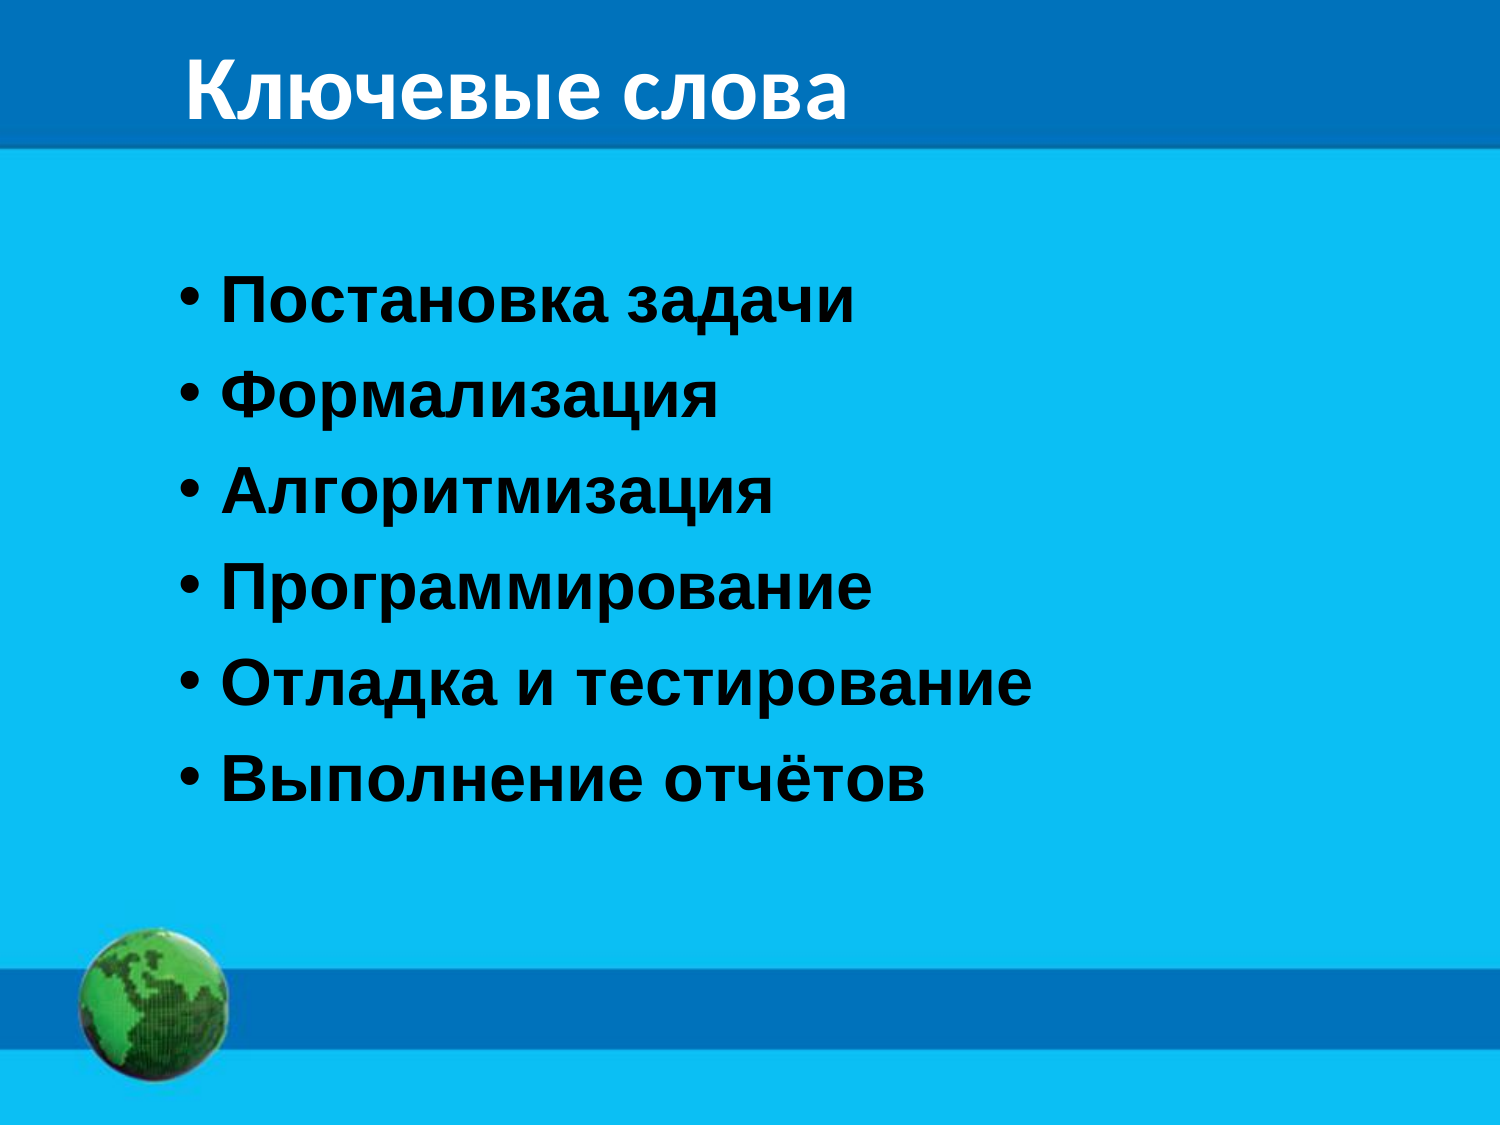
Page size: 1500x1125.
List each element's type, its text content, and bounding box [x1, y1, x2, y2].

text_box Постановка задачи Формализация Алгоритмизация Программирование Отладка и тестирование Выполнение отчётов [76, 231, 1449, 646]
text_box Ключевые слова [171, 30, 1425, 135]
picture [0, 0, 1500, 146]
picture [0, 926, 1500, 1086]
